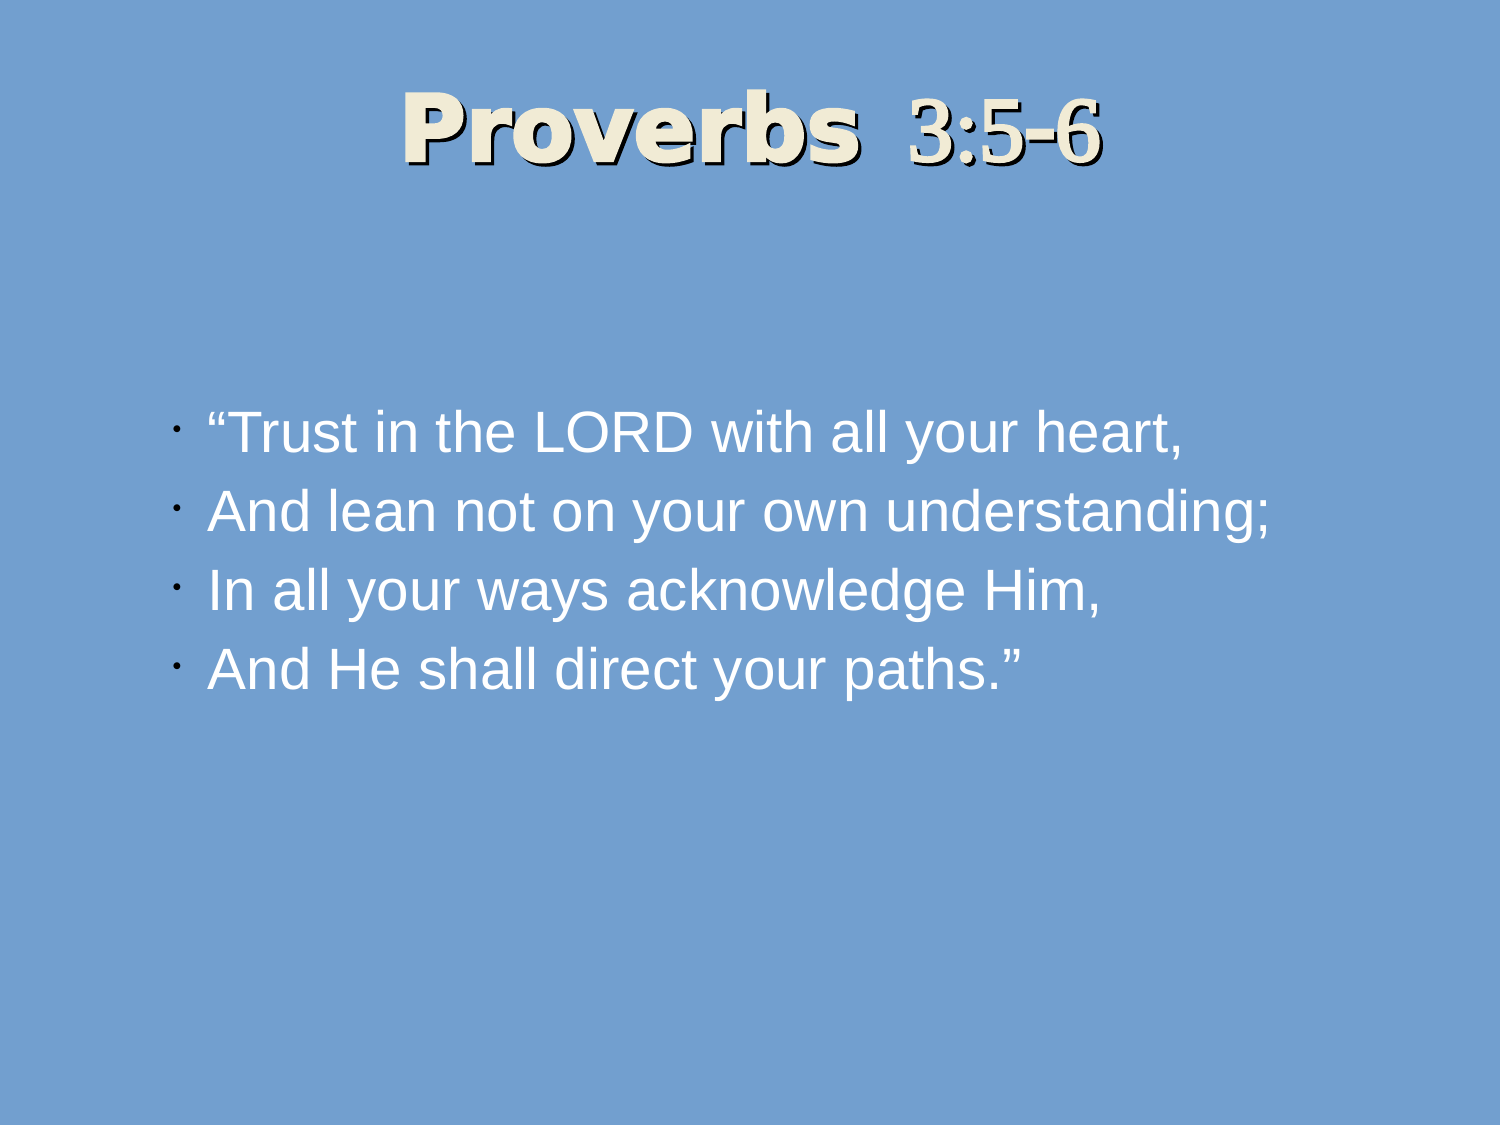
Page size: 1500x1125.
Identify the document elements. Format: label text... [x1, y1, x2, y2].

title Proverbs 3:5-6 [75, 44, 1426, 233]
list “Trust in the LORD with all your heart, And lean not on your own understanding; In all your ways acknowledge Him, And He shall direct your paths.” [150, 399, 1500, 1125]
